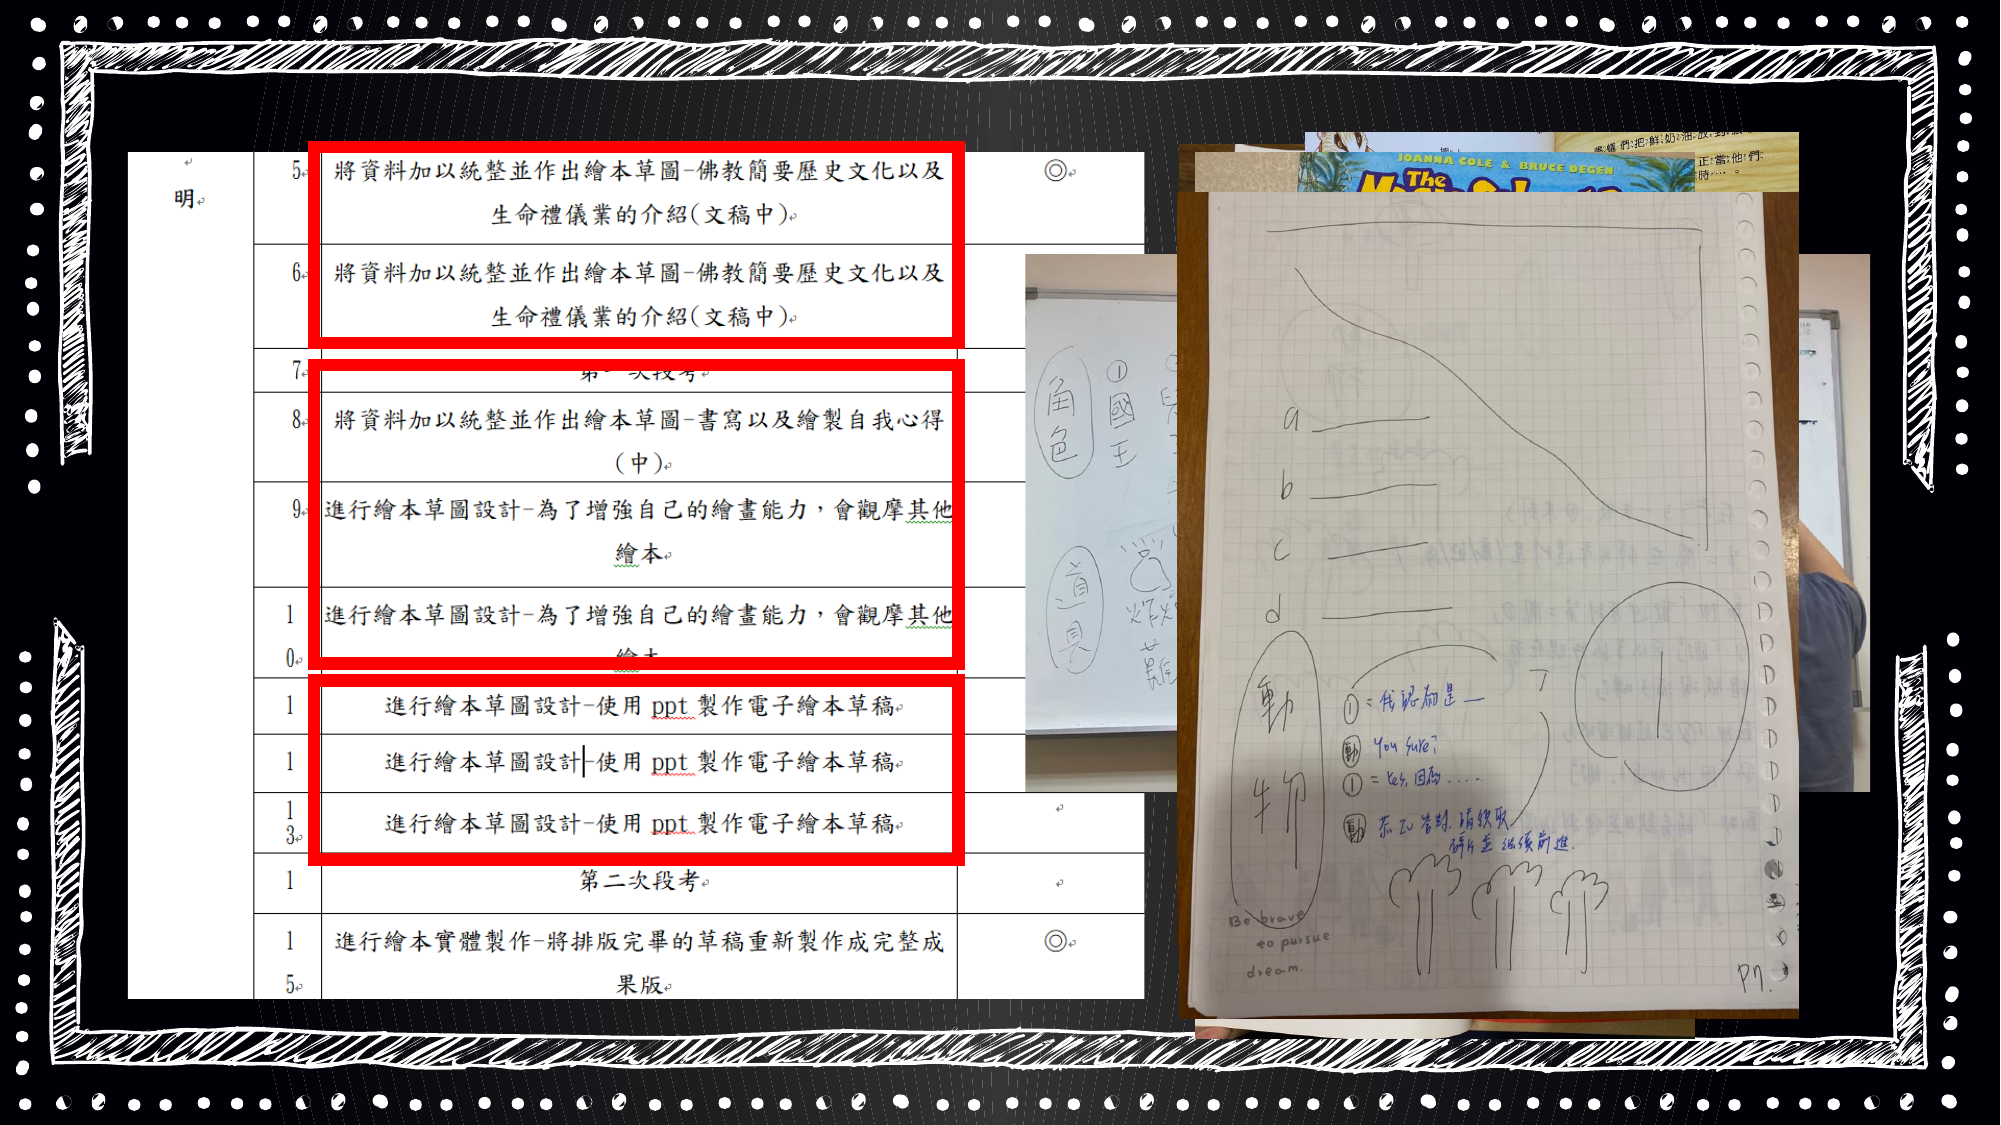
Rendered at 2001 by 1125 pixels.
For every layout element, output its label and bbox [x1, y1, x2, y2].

picture [127, 132, 1871, 1039]
picture [320, 153, 952, 337]
